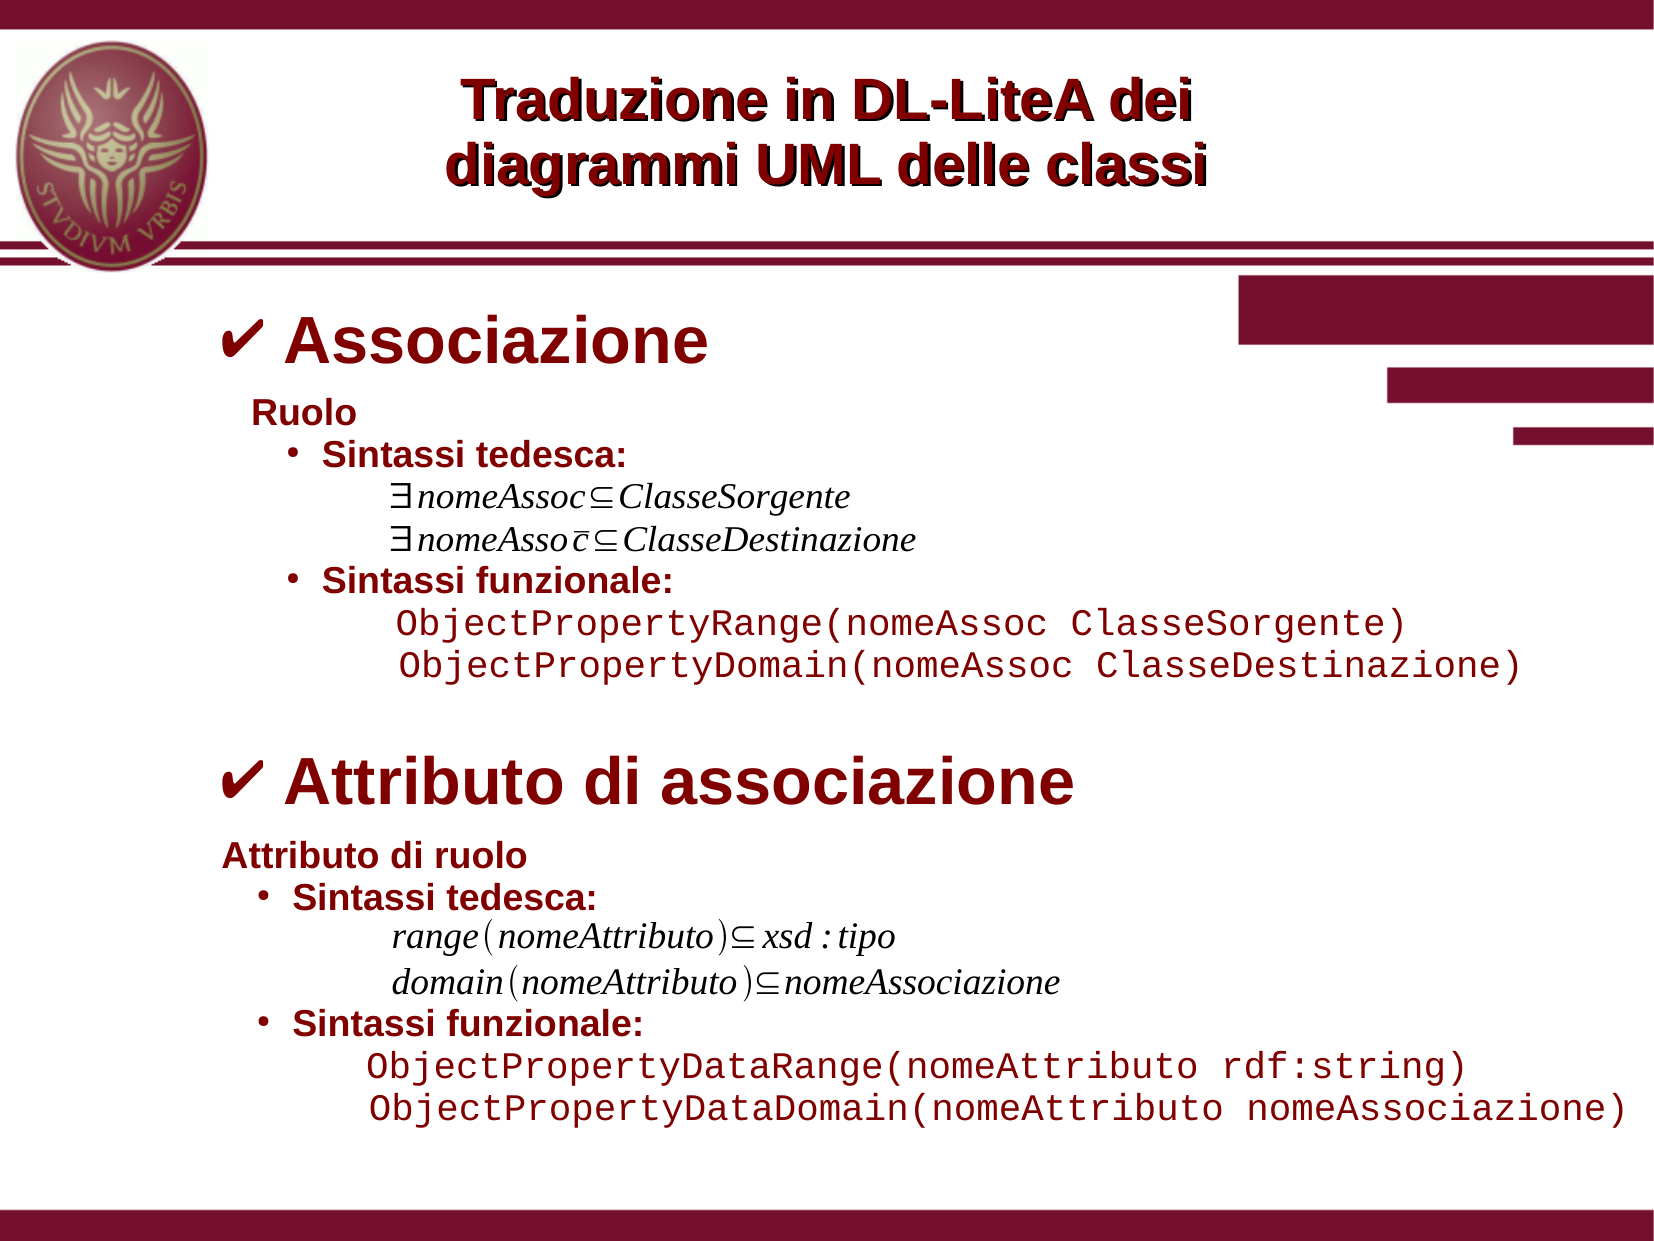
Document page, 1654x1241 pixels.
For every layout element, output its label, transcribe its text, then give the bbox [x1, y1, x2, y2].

chart [383, 961, 1068, 1004]
text_box Attributo di ruolo Sintassi tedesca: Sintassi funzionale: ObjectPropertyDataRange(nomeAttributo rdf:string) ObjectPropertyDataDomain(nomeAttributo nomeAssociazione) [206, 826, 1654, 1140]
picture [0, 0, 1654, 1241]
text_box Traduzione in DL-LiteA dei diagrammi UML delle classi [295, 59, 1359, 204]
chart [382, 476, 923, 562]
chart [383, 915, 902, 958]
text_box Associazione [206, 295, 857, 385]
text_box Ruolo Sintassi tedesca: Sintassi funzionale: ObjectPropertyRange(nomeAssoc ClasseSorgente) ObjectPropertyDomain(nomeAssoc ClasseDestinazione) [236, 383, 1595, 697]
text_box Attributo di associazione [206, 737, 1182, 826]
